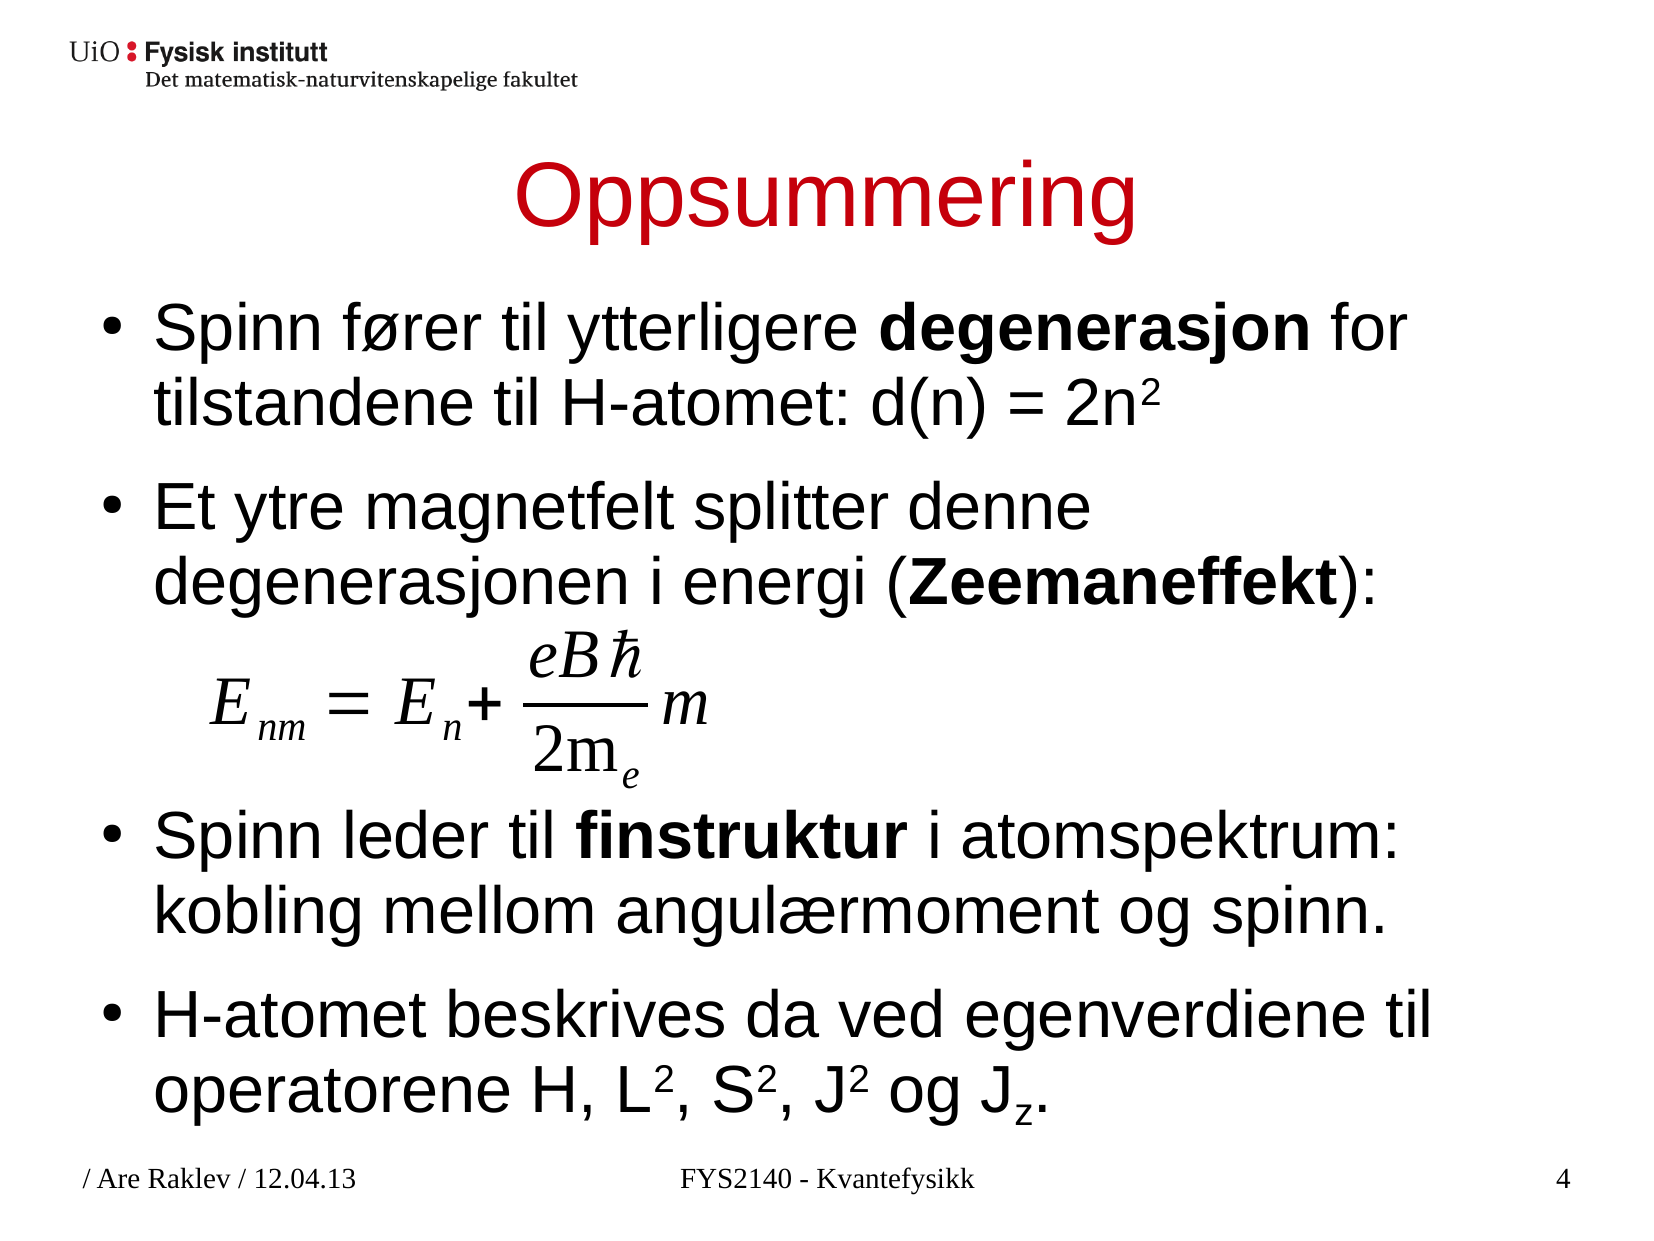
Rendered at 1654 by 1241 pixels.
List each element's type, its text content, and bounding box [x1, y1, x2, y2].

picture [68, 37, 581, 93]
chart [199, 613, 716, 798]
title Oppsummering [82, 90, 1571, 298]
list Spinn fører til ytterligere degenerasjon for tilstandene til H-atomet: d(n) = 2n2 Et ytre magnetfelt splitter denne degenerasjonen i energi (Zeemaneffekt): Spinn leder til finstruktur i atomspektrum: kobling mellom angulærmoment og spinn. H-atomet beskrives da ved egenverdiene til operatorene H, L2, S2, J2 og Jz. [82, 290, 1538, 1132]
